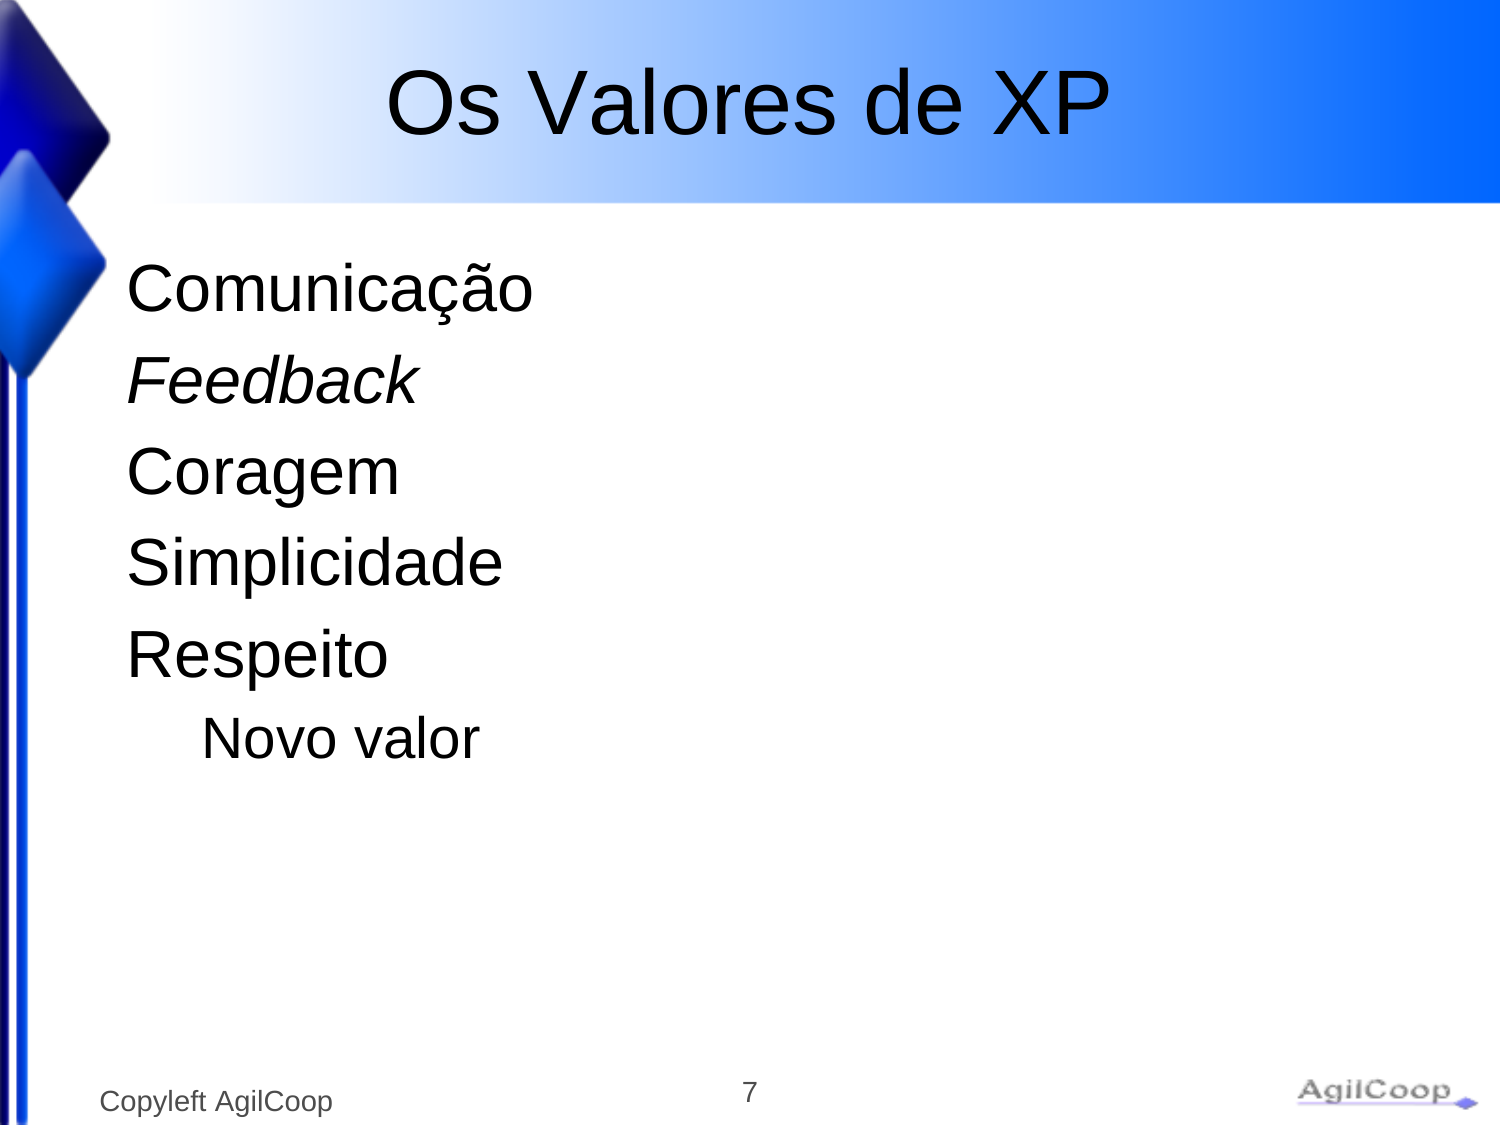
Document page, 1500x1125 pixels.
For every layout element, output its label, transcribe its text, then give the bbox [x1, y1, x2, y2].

picture [0, 0, 1500, 1125]
title Os Valores de XP [75, 8, 1426, 197]
list Comunicação Feedback Coragem Simplicidade Respeito Novo valor [112, 243, 1425, 1006]
